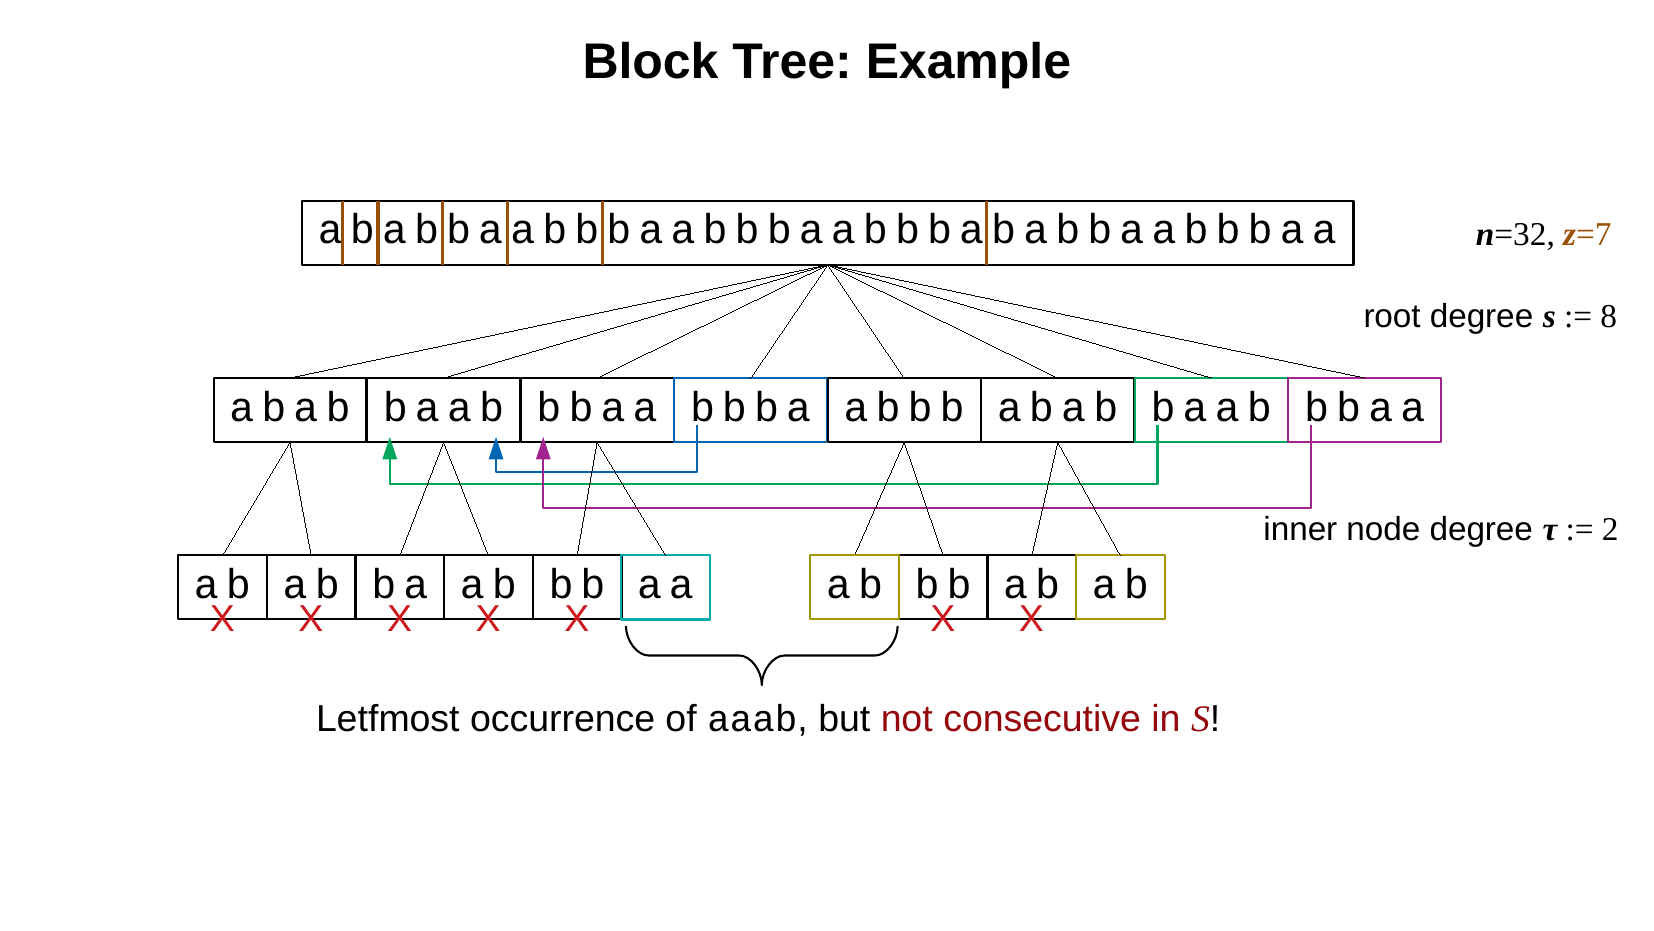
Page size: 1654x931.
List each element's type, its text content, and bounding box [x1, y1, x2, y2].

text_box ababbaabbbaabbbaabbbababbaabbbaa [509, 200, 603, 265]
text_box bbaa [1288, 378, 1442, 443]
text_box ababbaabbbaabbbaabbbababbaabbbaa [344, 200, 379, 265]
text_box ab [987, 555, 1075, 620]
text_box root degree s := 8 [1348, 290, 1632, 343]
text_box Letfmost occurrence of aaab, but not consecutive in S! [301, 689, 1236, 751]
text_box ba [355, 555, 443, 620]
text_box X [283, 589, 339, 647]
text_box ab [810, 555, 899, 620]
text_box ab [444, 555, 532, 620]
text_box ab [266, 555, 354, 620]
text_box baab [1134, 377, 1287, 443]
text_box abab [981, 378, 1134, 443]
text_box ababbaabbbaabbbaabbbababbaabbbaa [604, 200, 987, 265]
text_box bb [532, 555, 620, 620]
text_box n=32, z=7 [1461, 207, 1627, 260]
text_box bb [900, 555, 986, 620]
text_box X [372, 589, 427, 647]
text_box abab [213, 377, 366, 443]
text_box ababbaabbbaabbbaabbbababbaabbbaa [444, 200, 508, 265]
text_box bbaa [520, 377, 673, 443]
text_box abbb [827, 377, 980, 443]
text_box ab [178, 555, 266, 620]
text_box baab [367, 378, 520, 443]
text_box ab [1076, 555, 1165, 620]
text_box ababbaabbbaabbbaabbbababbaabbbaa [988, 200, 1354, 265]
text_box X [460, 589, 516, 647]
text_box aa [621, 555, 711, 620]
text_box X [1004, 589, 1059, 647]
text_box ababbaabbbaabbbaabbbababbaabbbaa [380, 200, 443, 265]
text_box bbba [674, 378, 827, 443]
text_box X [915, 589, 971, 647]
text_box Block Tree: Example [567, 0, 1087, 125]
text_box inner node degree τ := 2 [1248, 503, 1634, 556]
text_box X [194, 589, 250, 647]
text_box X [549, 589, 605, 647]
text_box ababbaabbbaabbbaabbbababbaabbbaa [302, 200, 343, 265]
